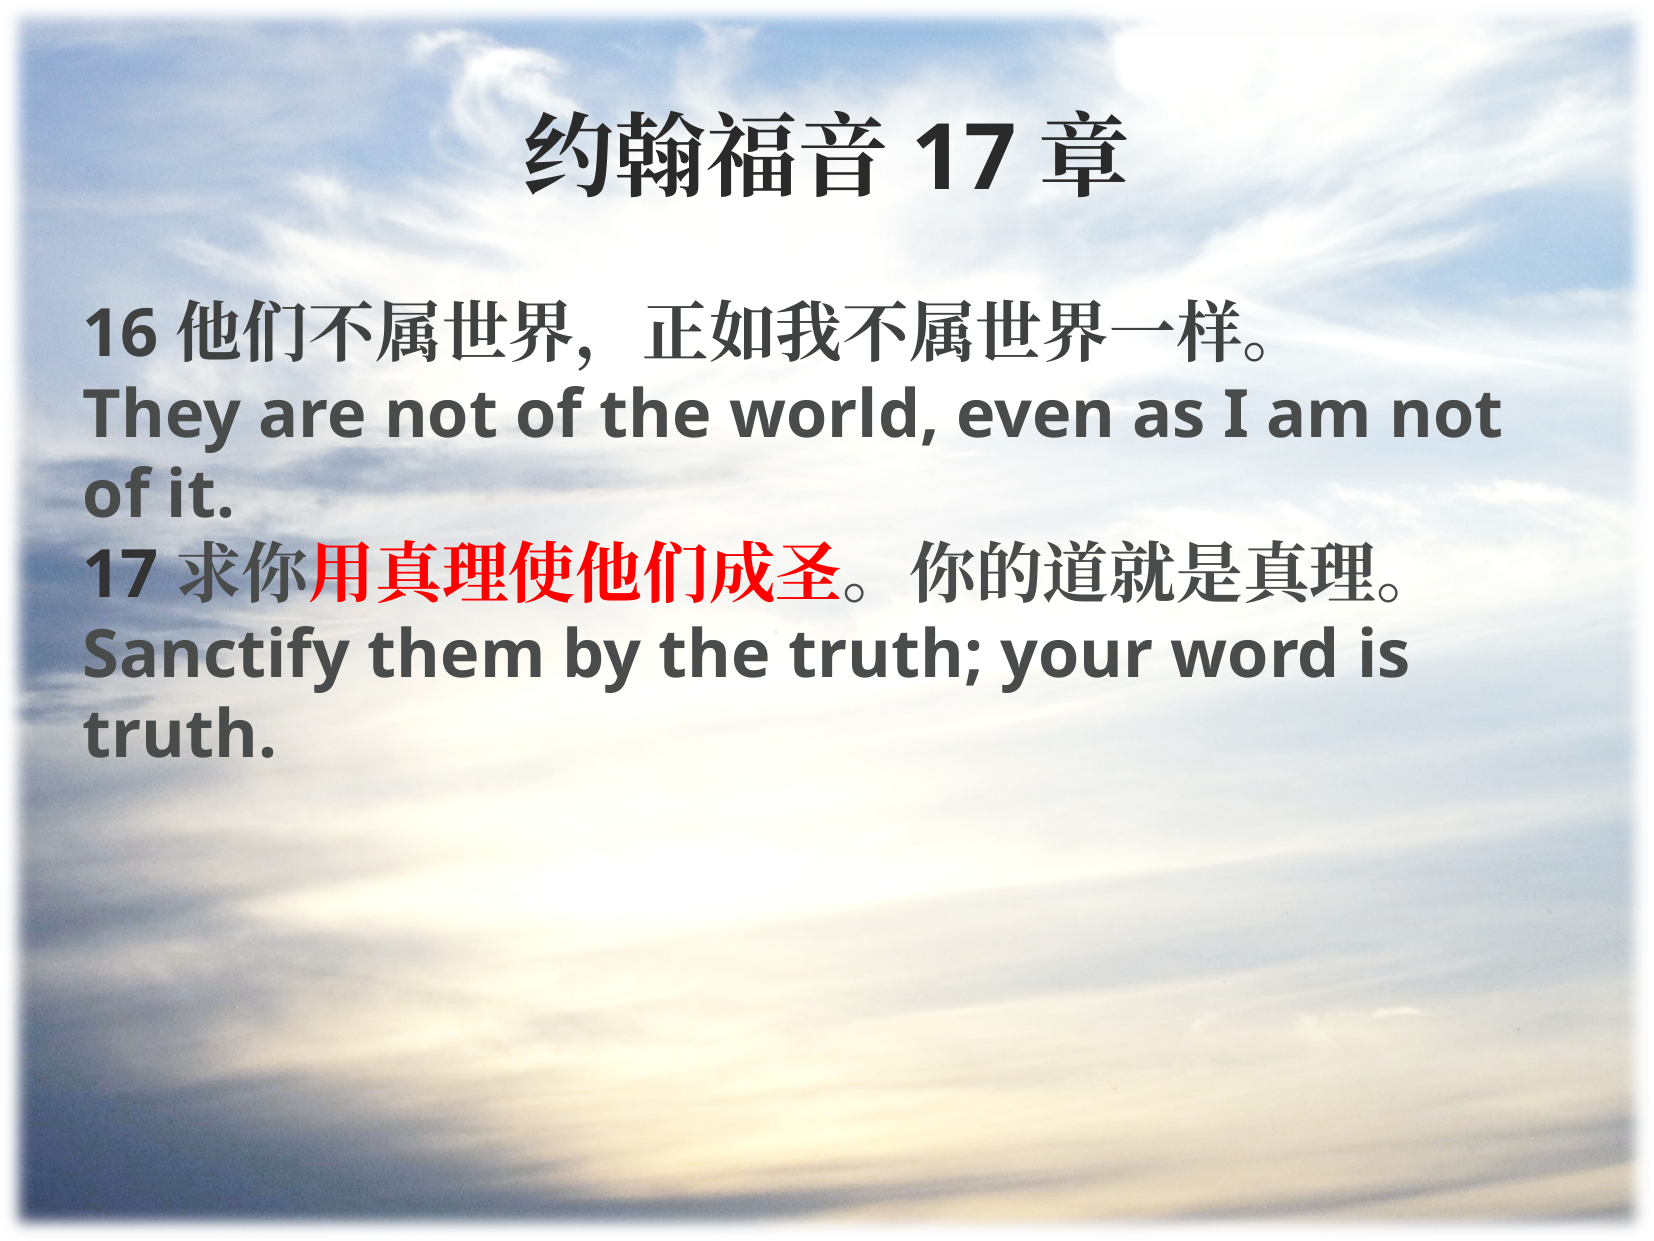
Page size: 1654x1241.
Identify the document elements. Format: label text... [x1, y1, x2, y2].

picture [0, 0, 1654, 1241]
title 约翰福音17章 [82, 49, 1571, 257]
list 16他们不属世界，正如我不属世界一样。 They are not of the world, even as I am not of it. 17求你用真理使他们成圣。你的道就是真理。 Sanctify them by the truth; your word is truth. [82, 290, 1571, 1109]
